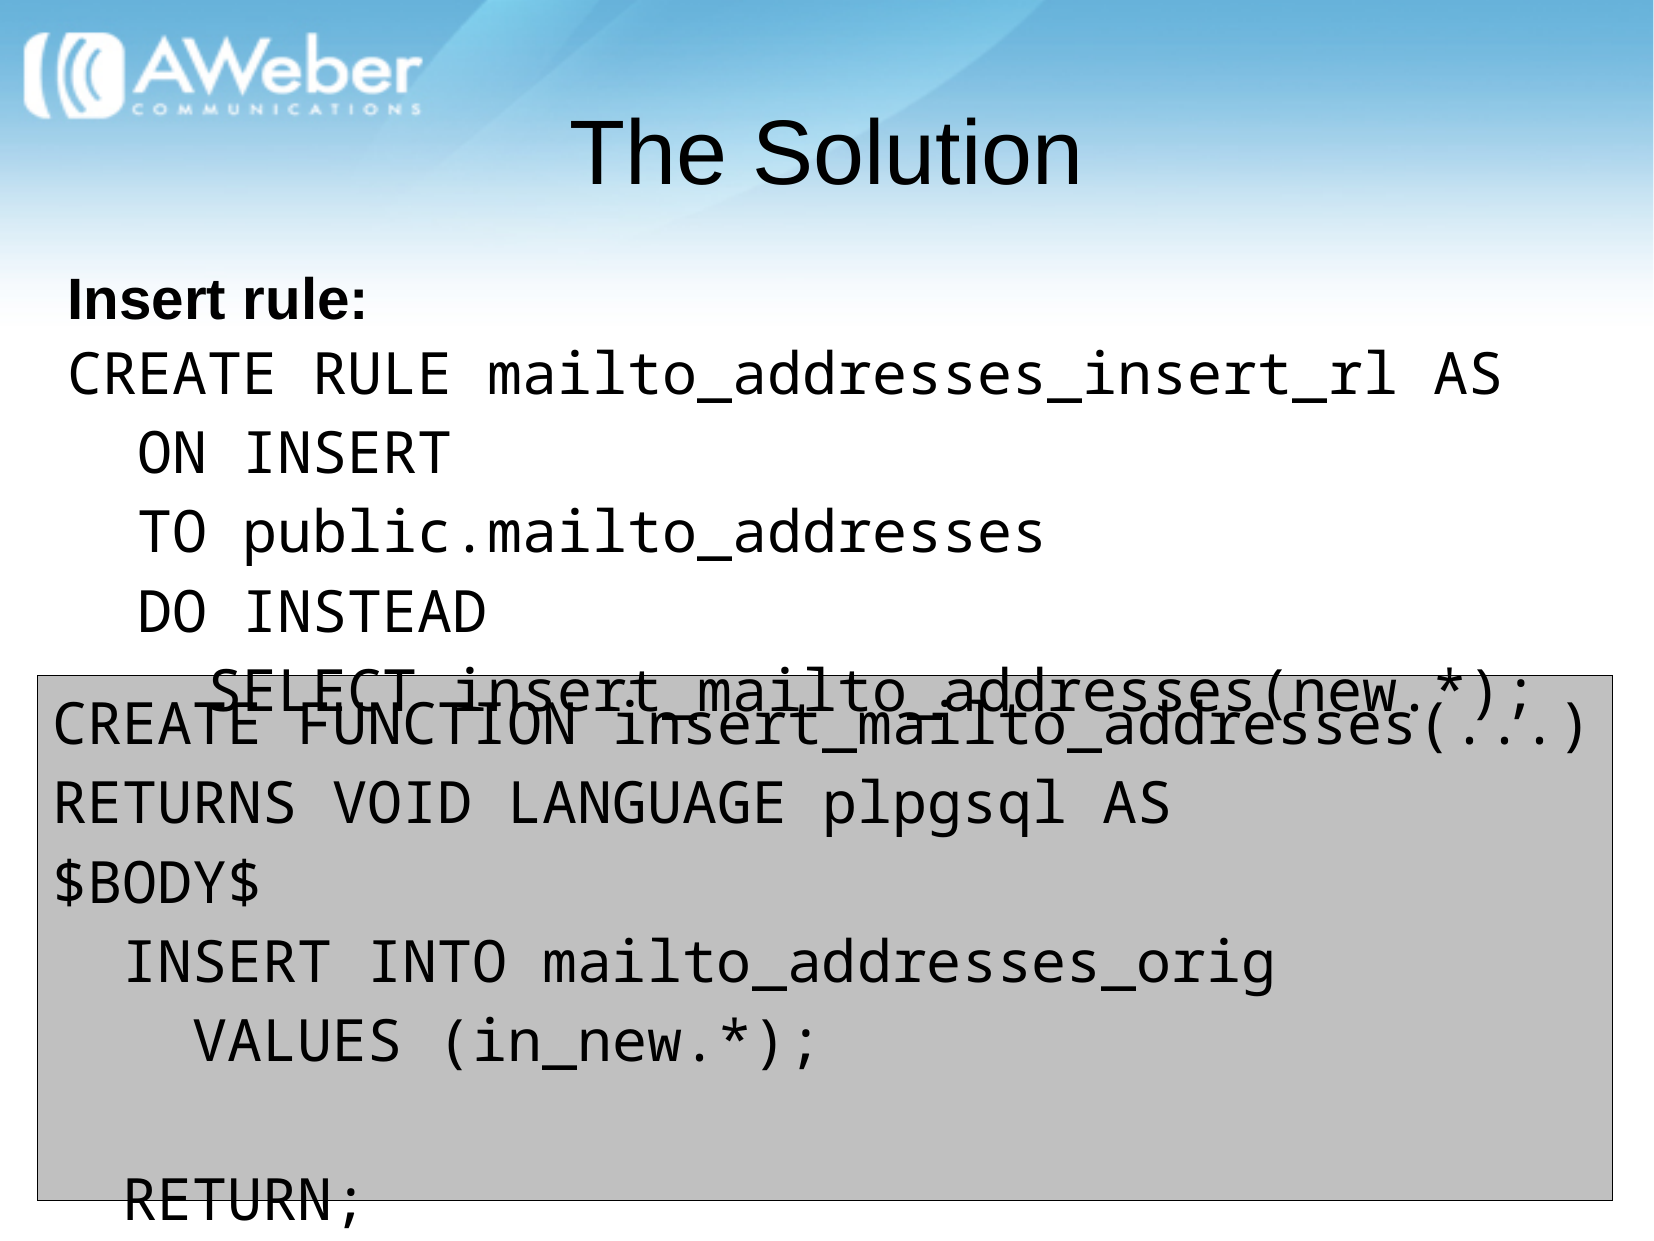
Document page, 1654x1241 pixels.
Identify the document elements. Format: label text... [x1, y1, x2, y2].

text_box [133, 1183, 146, 1198]
title The Solution [82, 49, 1571, 257]
text_box [273, 1183, 286, 1198]
text_box Insert rule: CREATE RULE mailto_addresses_insert_rl AS ON INSERT TO public.mailto_addresses DO INSTEAD SELECT insert_mailto_addresses(new.*); [52, 259, 1554, 631]
text_box [37, 675, 1613, 1201]
text_box CREATE FUNCTION insert_mailto_addresses(...) RETURNS VOID LANGUAGE plpgsql AS $BODY$ INSERT INTO mailto_addresses_orig VALUES (in_new.*); RETURN; $BODY$; [37, 675, 1608, 1156]
text_box [306, 1186, 313, 1201]
picture [0, 0, 1654, 376]
